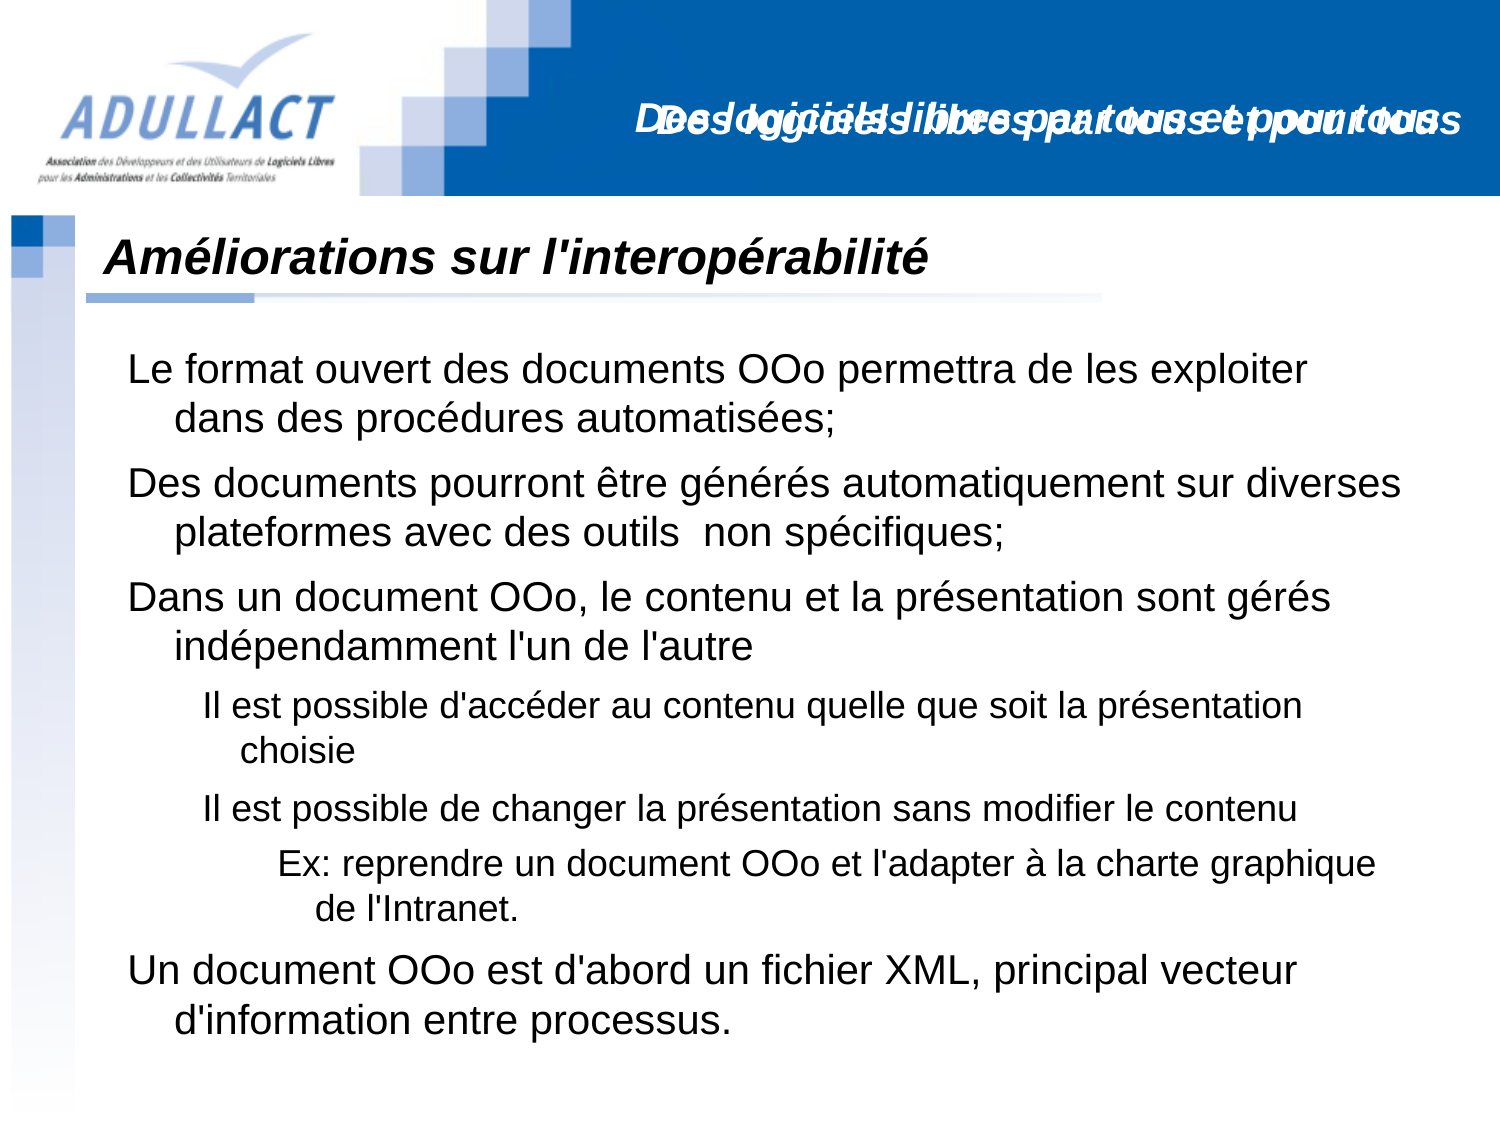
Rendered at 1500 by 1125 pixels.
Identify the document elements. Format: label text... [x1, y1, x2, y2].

picture [31, 29, 346, 189]
text_box Des logiciels libres par tous et pour tous [620, 83, 1455, 149]
picture [86, 293, 1102, 303]
picture [356, 0, 1500, 196]
title Améliorations sur l'interopérabilité [88, 219, 1459, 292]
list Le format ouvert des documents OOo permettra de les exploiter dans des procédures automatisées; Des documents pourront être générés automatiquement sur diverses plateformes avec des outils non spécifiques; Dans un document OOo, le contenu et la présentation sont gérés indépendamment l'un de l'autre Il est possible d'accéder au contenu quelle que soit la présentation choisie Il est possible de changer la présentation sans modifier le contenu Ex: reprendre un document OOo et l'adapter à la charte graphique de l'Intranet. Un document OOo est d'abord un fichier XML, principal vecteur d'information entre processus. [52, 342, 1404, 1090]
picture [10, 214, 75, 1113]
